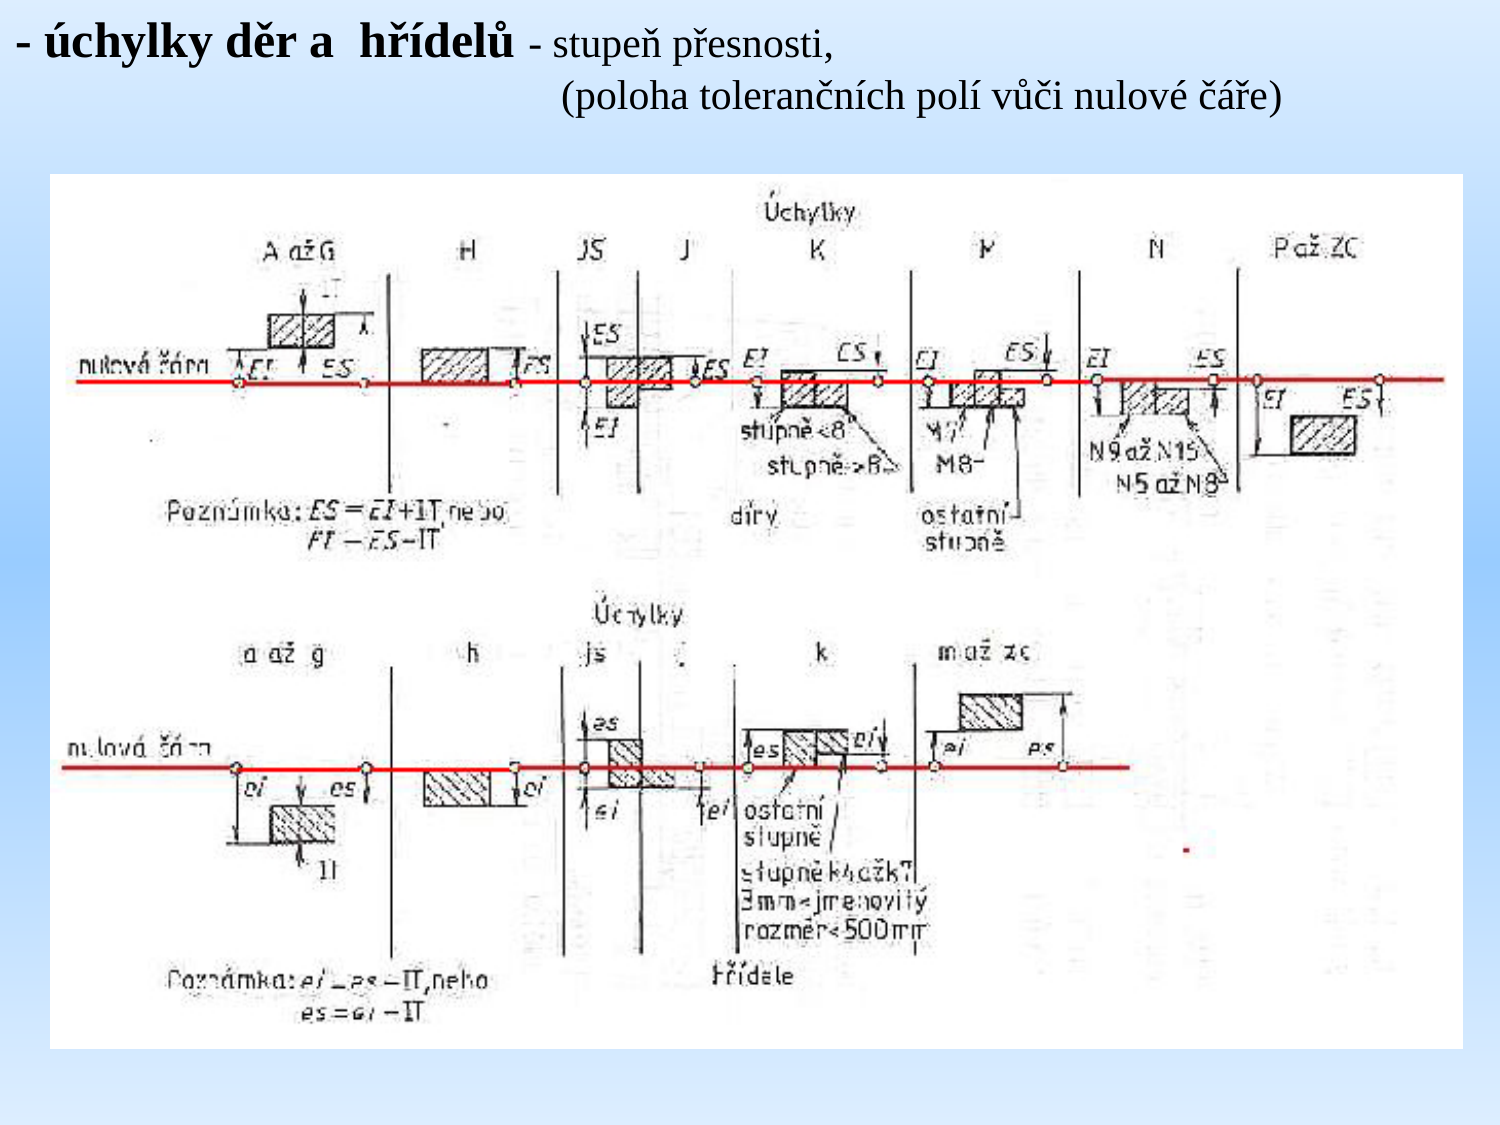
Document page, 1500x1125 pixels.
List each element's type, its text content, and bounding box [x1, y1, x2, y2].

picture [50, 174, 1463, 1049]
text_box - úchylky děr a hřídelů - stupeň přesnosti, (poloha tolerančních polí vůči nulové čáře) [0, 0, 1500, 126]
